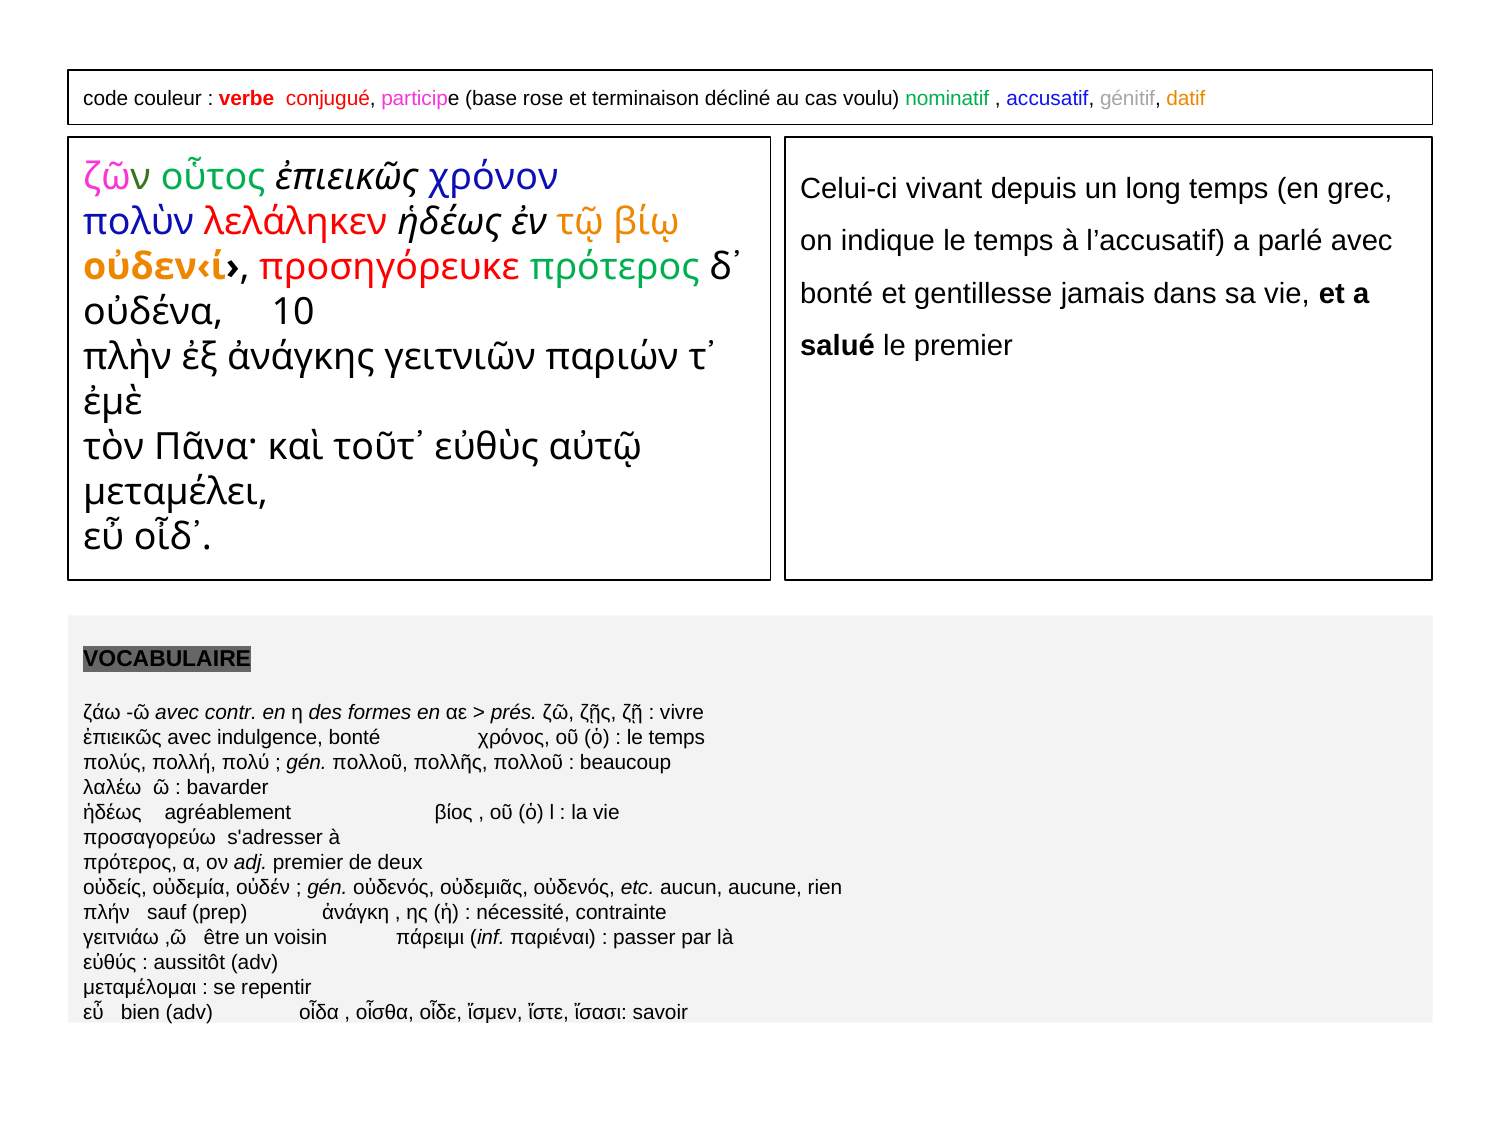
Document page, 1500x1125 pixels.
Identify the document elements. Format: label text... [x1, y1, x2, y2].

text_box ζῶν οὗτος ἐπιεικῶς χρόνον πολὺν λελάληκεν ἡδέως ἐν τῷ βίῳ οὐδεν‹ί›, προσηγόρευκε πρότερος δ᾽ οὐδένα, 10 πλὴν ἐξ ἀνάγκης γειτνιῶν παριών τ᾽ ἐμὲ τὸν Πᾶνα· καὶ τοῦτ᾽ εὐθὺς αὐτῷ μεταμέλει, εὖ οἶδ᾽. [68, 136, 771, 581]
text_box code couleur : verbe conjugué, participe (base rose et terminaison décliné au cas voulu) nominatif , accusatif, génitif, datif [68, 70, 1433, 125]
text_box VOCABULAIRE ζάω -ῶ avec contr. en η des formes en αε > prés. ζῶ, ζῇς, ζῇ : vivre ἐπιεικῶς avec indulgence, bonté χρόνος, οῦ (ὁ) : le temps πολύς, πολλή, πολύ ; gén. πολλοῦ, πολλῆς, πολλοῦ : beaucoup λαλέω ῶ : bavarder ἡδέως agréablement βίος , οῦ (ὁ) l : la vie προσαγορεύω s'adresser à πρότερος, α, ον adj. premier de deux οὐδείς, οὐδεμία, οὐδέν ; gén. οὐδενός, οὐδεμιᾶς, οὐδενός, etc. aucun, aucune, rien πλήν sauf (prep) ἀνάγκη , ης (ἡ) : nécessité, contrainte γειτνιάω ,ῶ être un voisin πάρειμι (inf. παριέναι) : passer par là εὐθύς : aussitôt (adv) μεταμέλομαι : se repentir εὖ bien (adv) οἶδα , οἶσθα, οἶδε, ἴσμεν, ἴστε, ἴσασι: savoir [68, 615, 1433, 1023]
text_box Celui-ci vivant depuis un long temps (en grec, on indique le temps à l’accusatif) a parlé avec bonté et gentillesse jamais dans sa vie, et a salué le premier [785, 136, 1432, 581]
